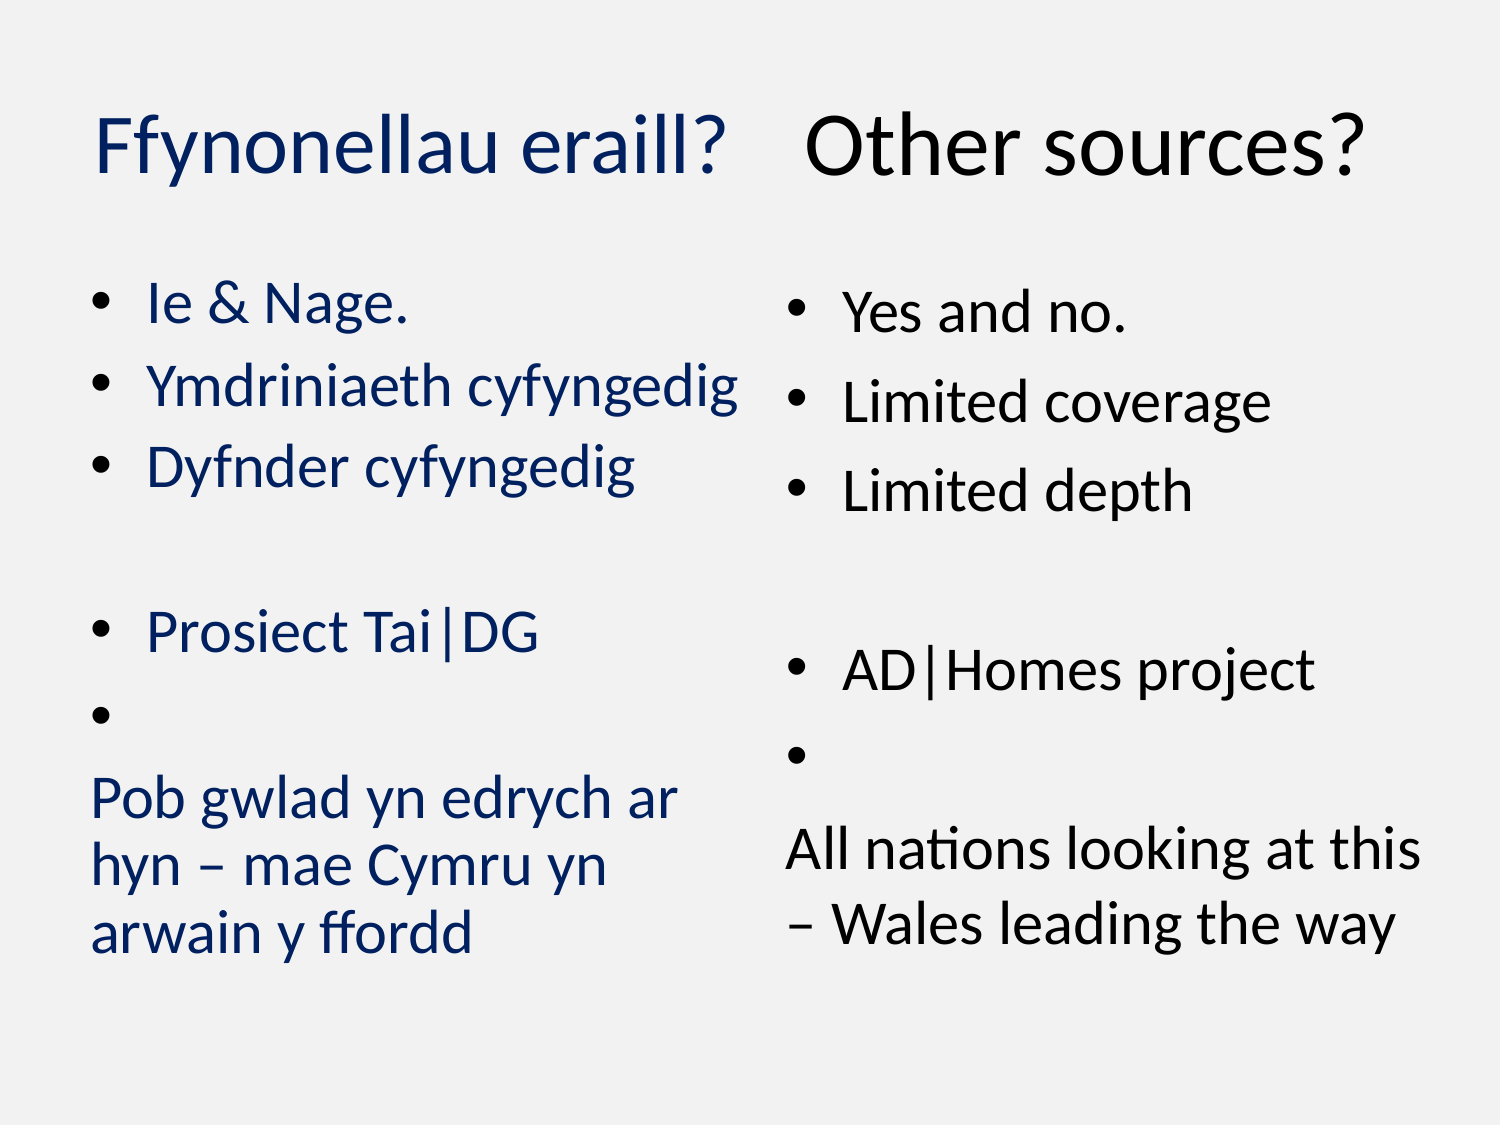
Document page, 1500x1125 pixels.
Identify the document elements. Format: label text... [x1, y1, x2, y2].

text_box Ffynonellau eraill? [75, 45, 751, 233]
text_box Other sources? [751, 45, 1426, 233]
list Yes and no. Limited coverage Limited depth AD|Homes project All nations looking at this – Wales leading the way [770, 262, 1446, 1005]
text_box Ie & Nage. Ymdriniaeth cyfyngedig Dyfnder cyfyngedig Prosiect Tai|DG Pob gwlad yn edrych ar hyn – mae Cymru yn arwain y ffordd [75, 262, 761, 1005]
